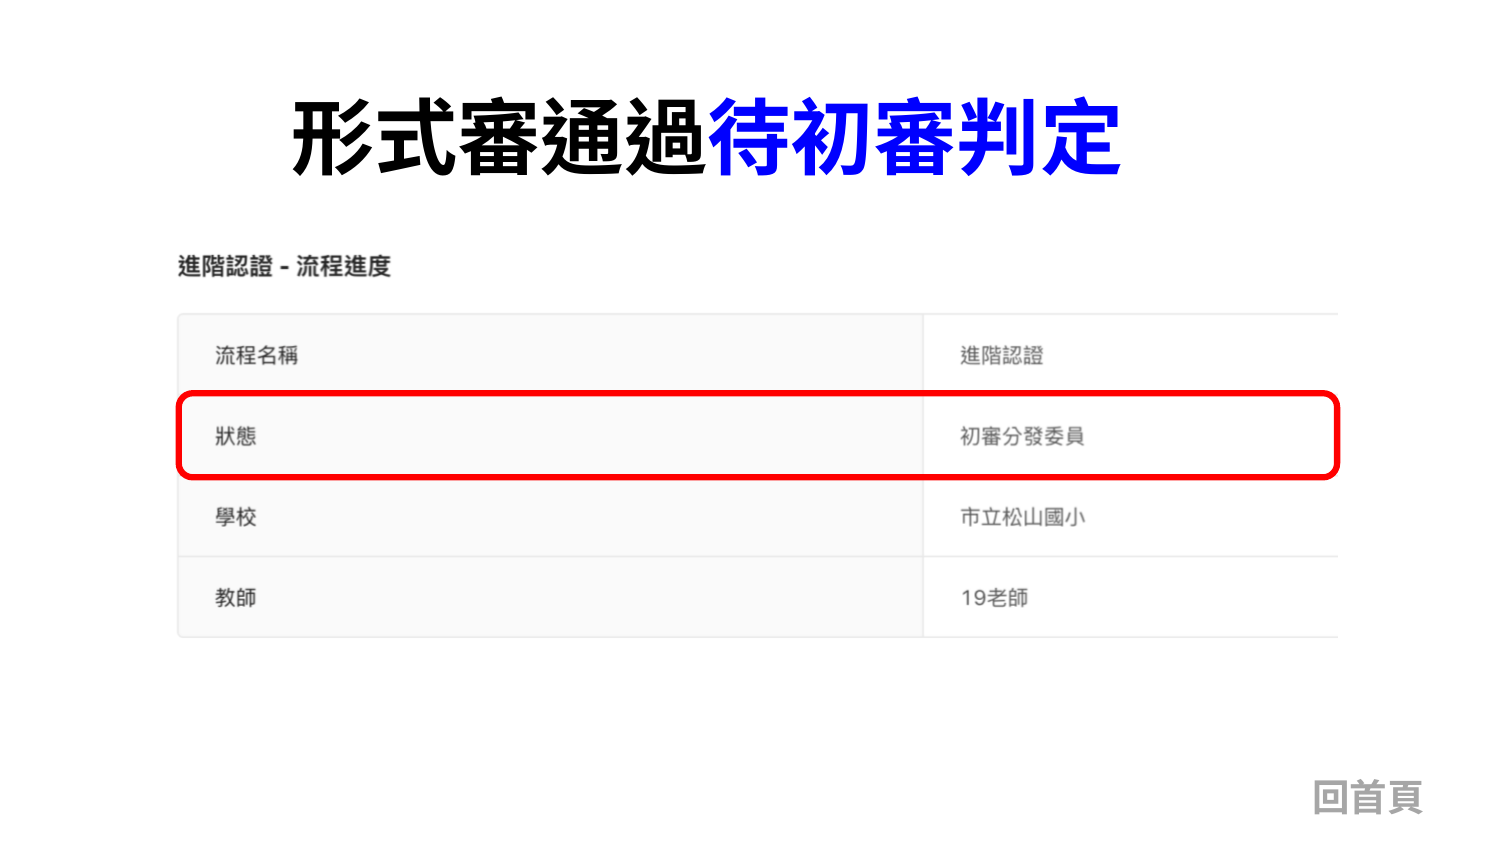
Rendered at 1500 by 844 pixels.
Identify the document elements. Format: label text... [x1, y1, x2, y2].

title 形式審通過待初審判定 [178, 77, 1237, 172]
picture [148, 213, 1338, 664]
picture [182, 397, 1333, 474]
